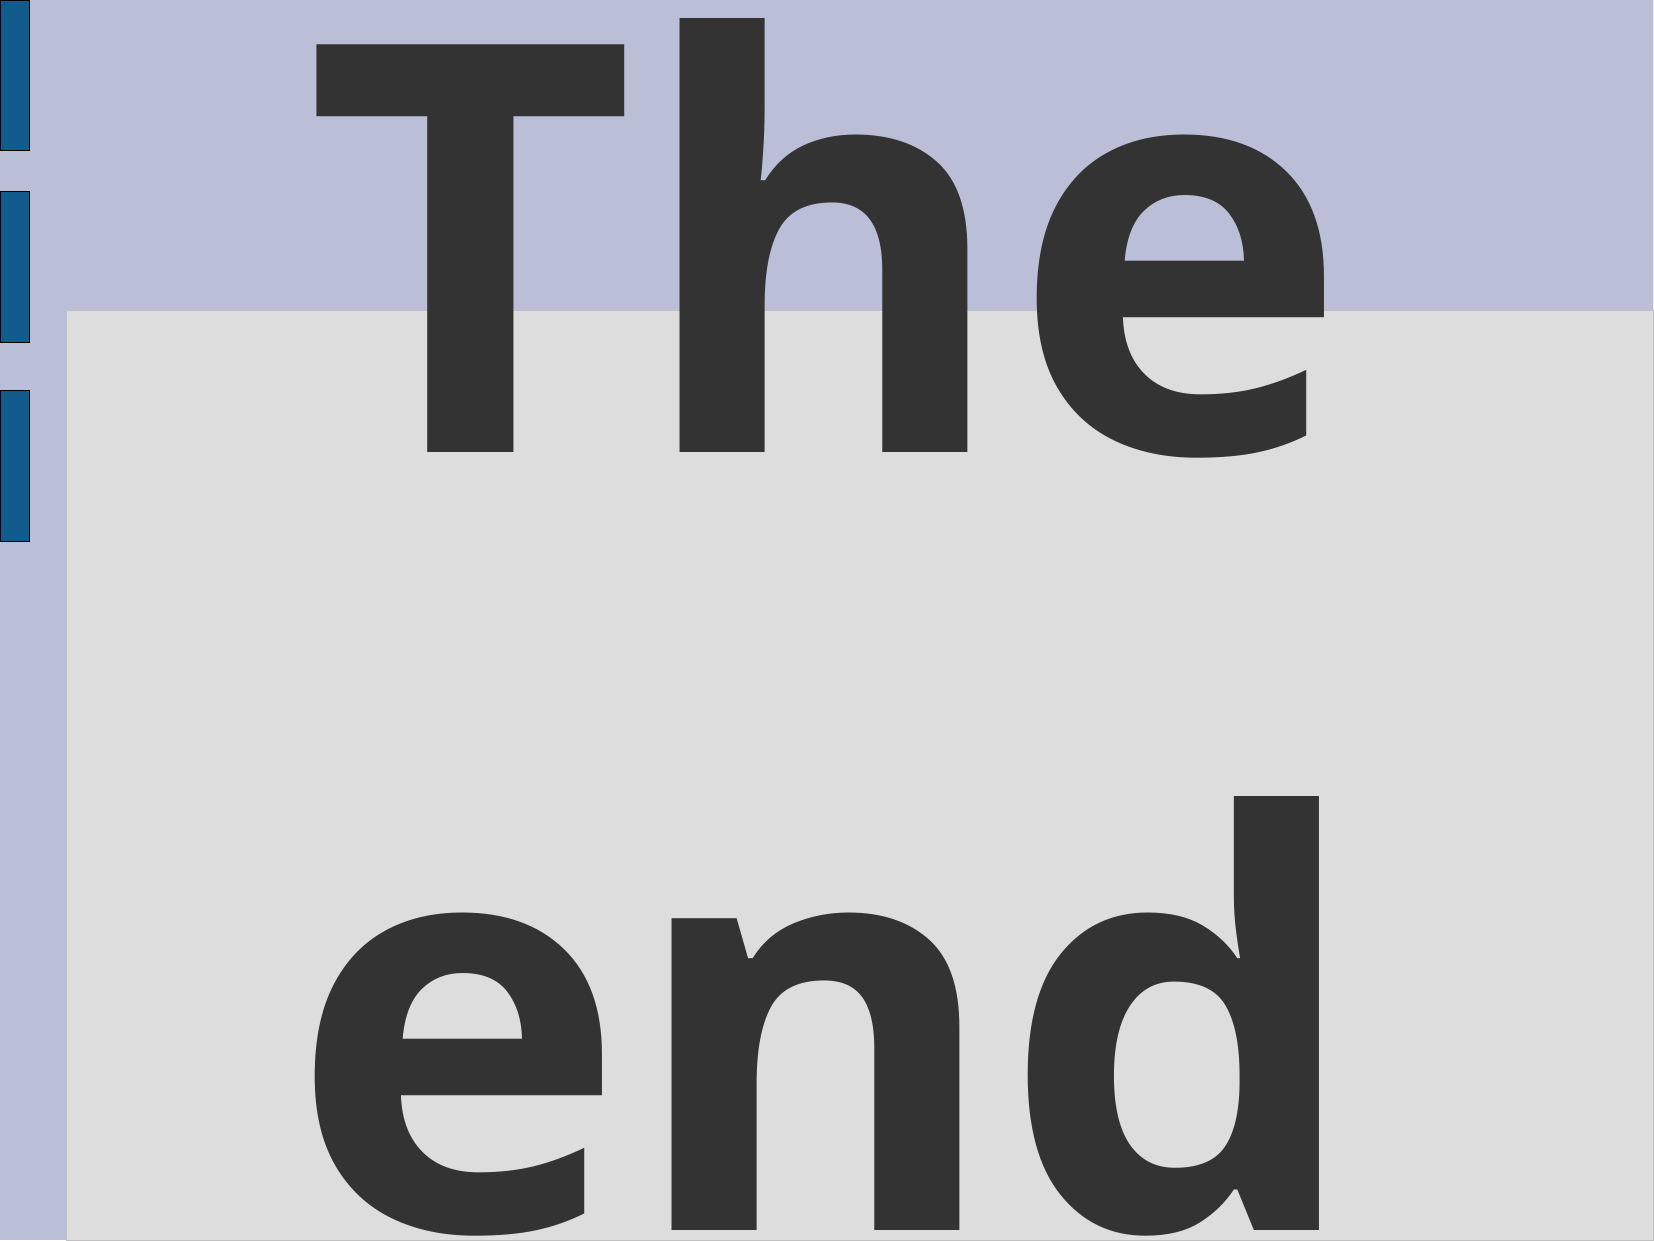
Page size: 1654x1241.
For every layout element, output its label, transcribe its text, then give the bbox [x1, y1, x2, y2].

title The end [0, 0, 1654, 1241]
